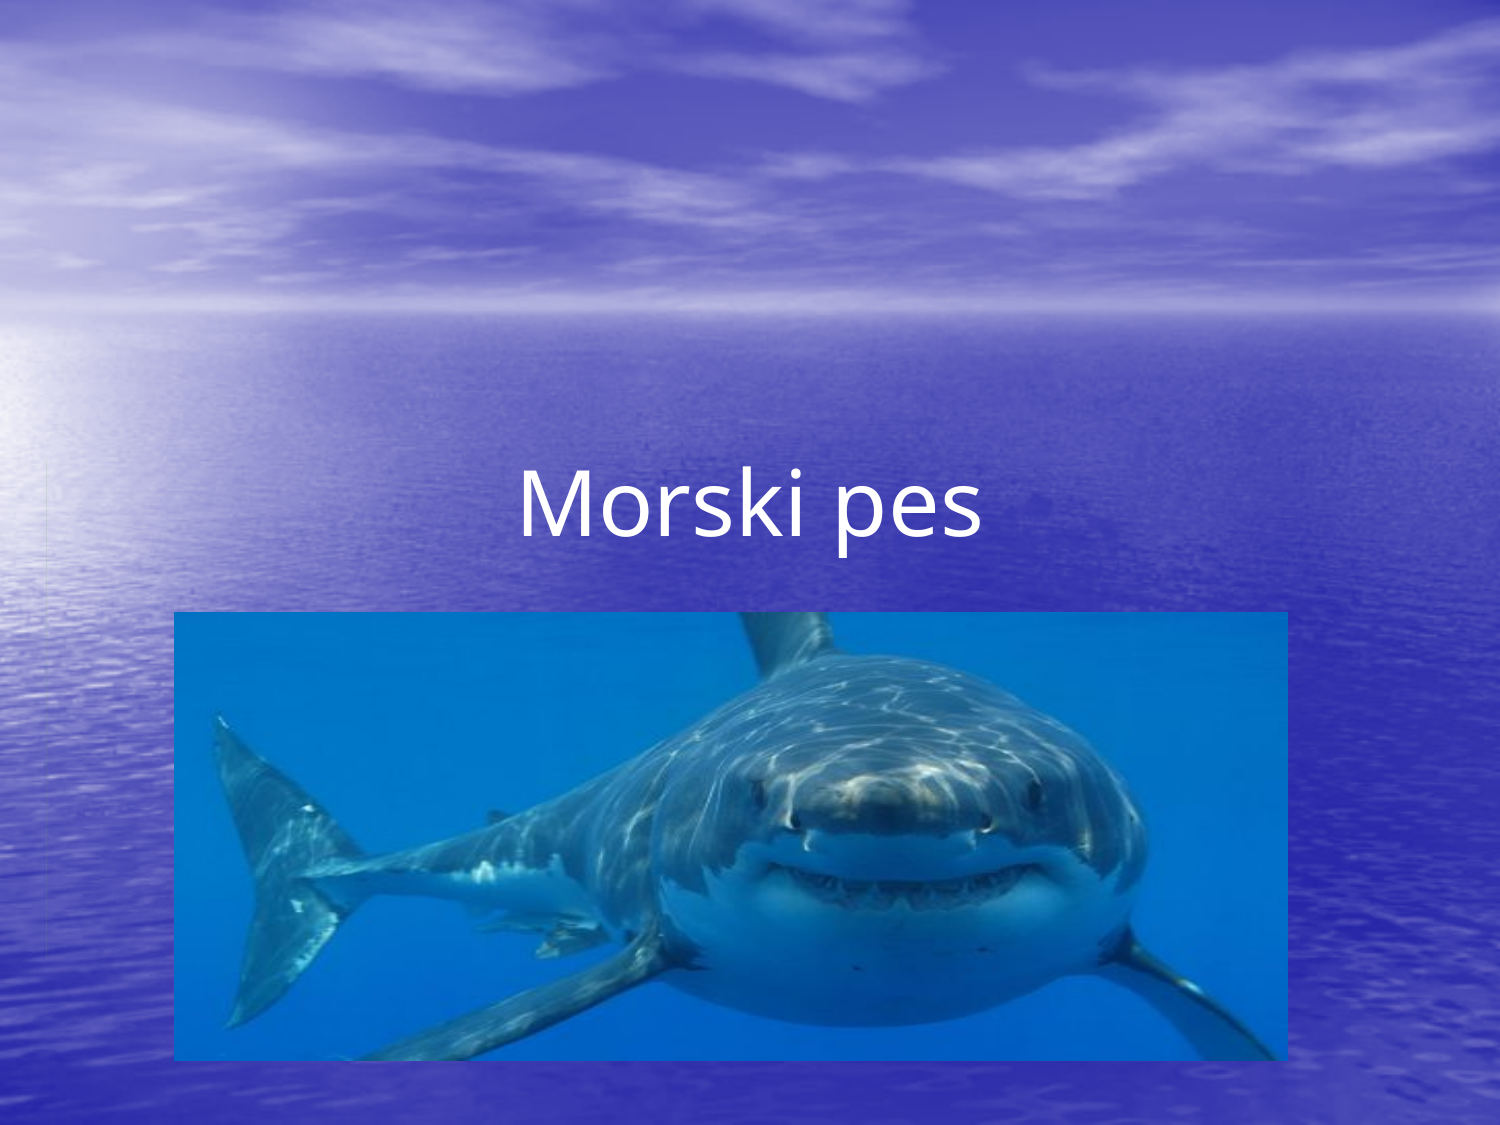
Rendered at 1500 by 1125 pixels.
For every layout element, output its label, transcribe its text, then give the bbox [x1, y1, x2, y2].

picture [0, 0, 1500, 1125]
title Morski pes [112, 327, 1388, 563]
